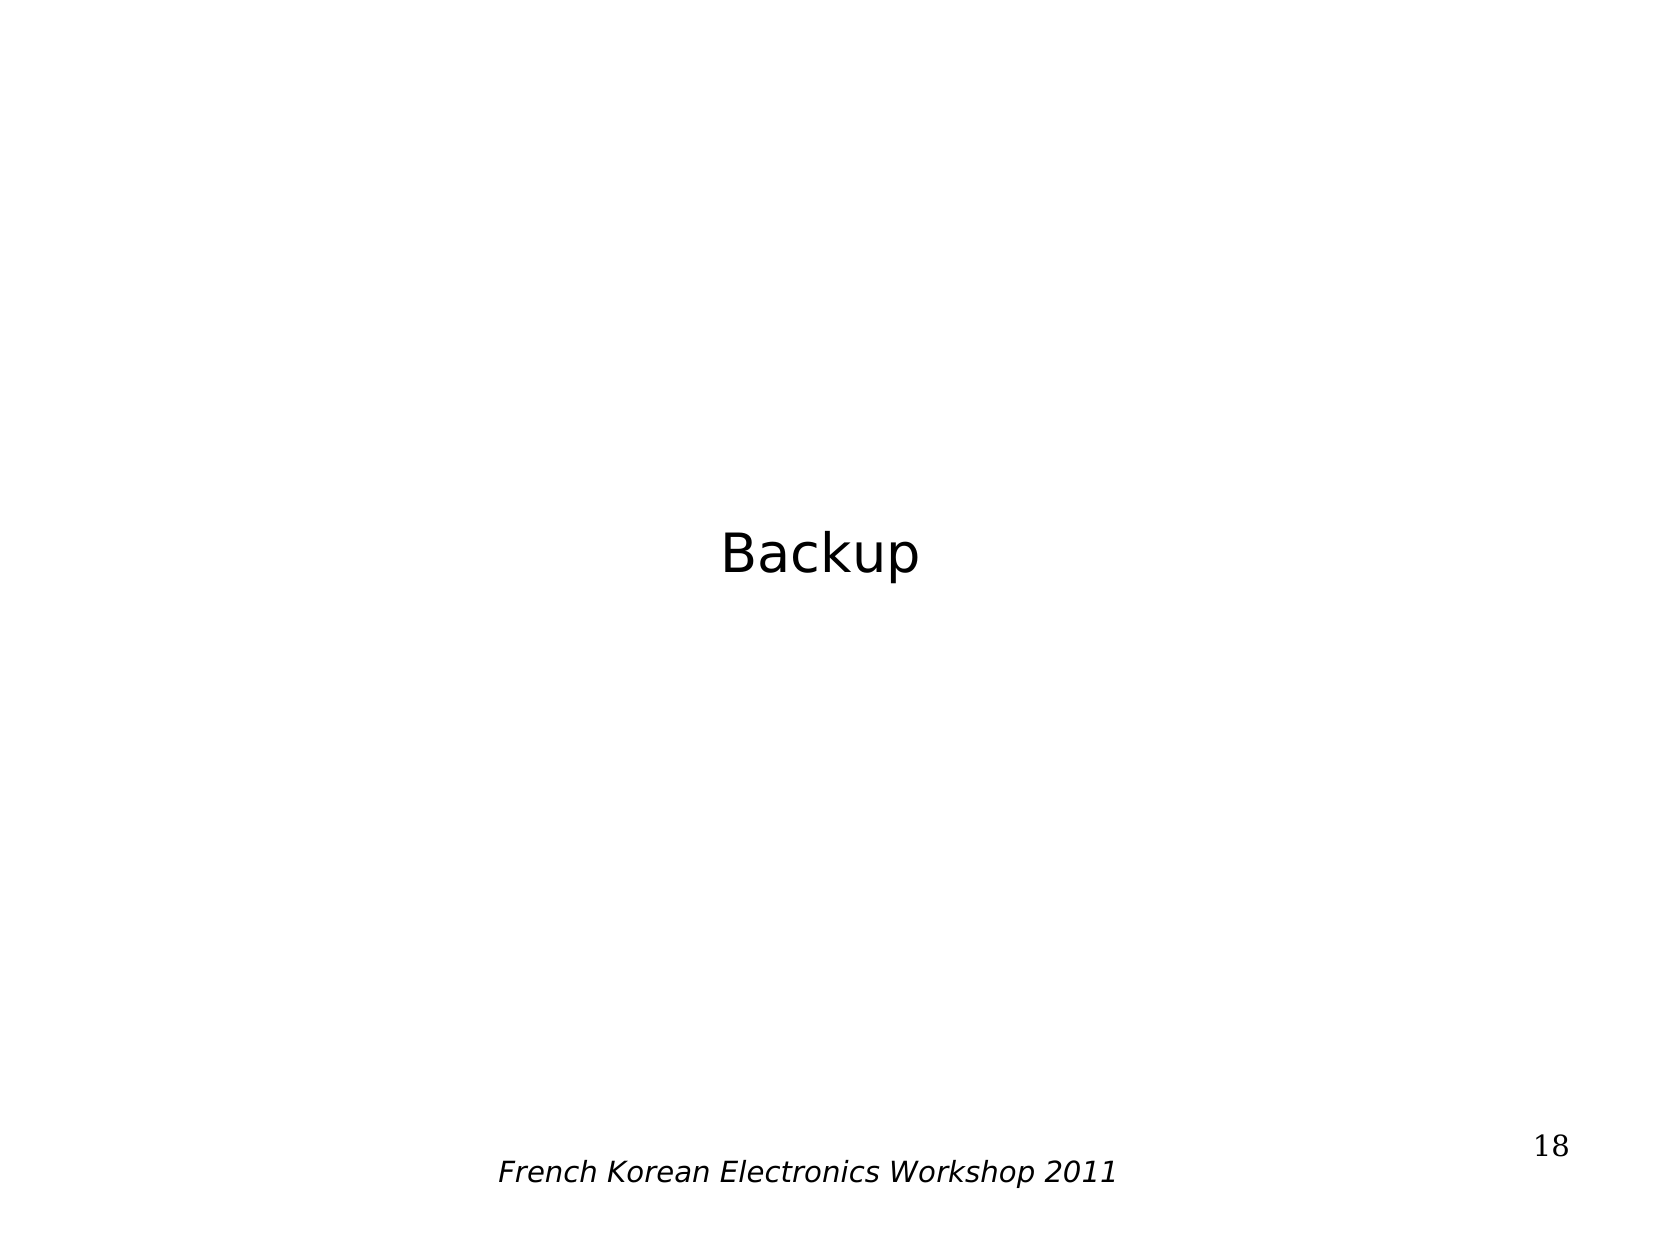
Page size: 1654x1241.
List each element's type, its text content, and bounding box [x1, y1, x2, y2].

text_box Backup [705, 513, 935, 593]
